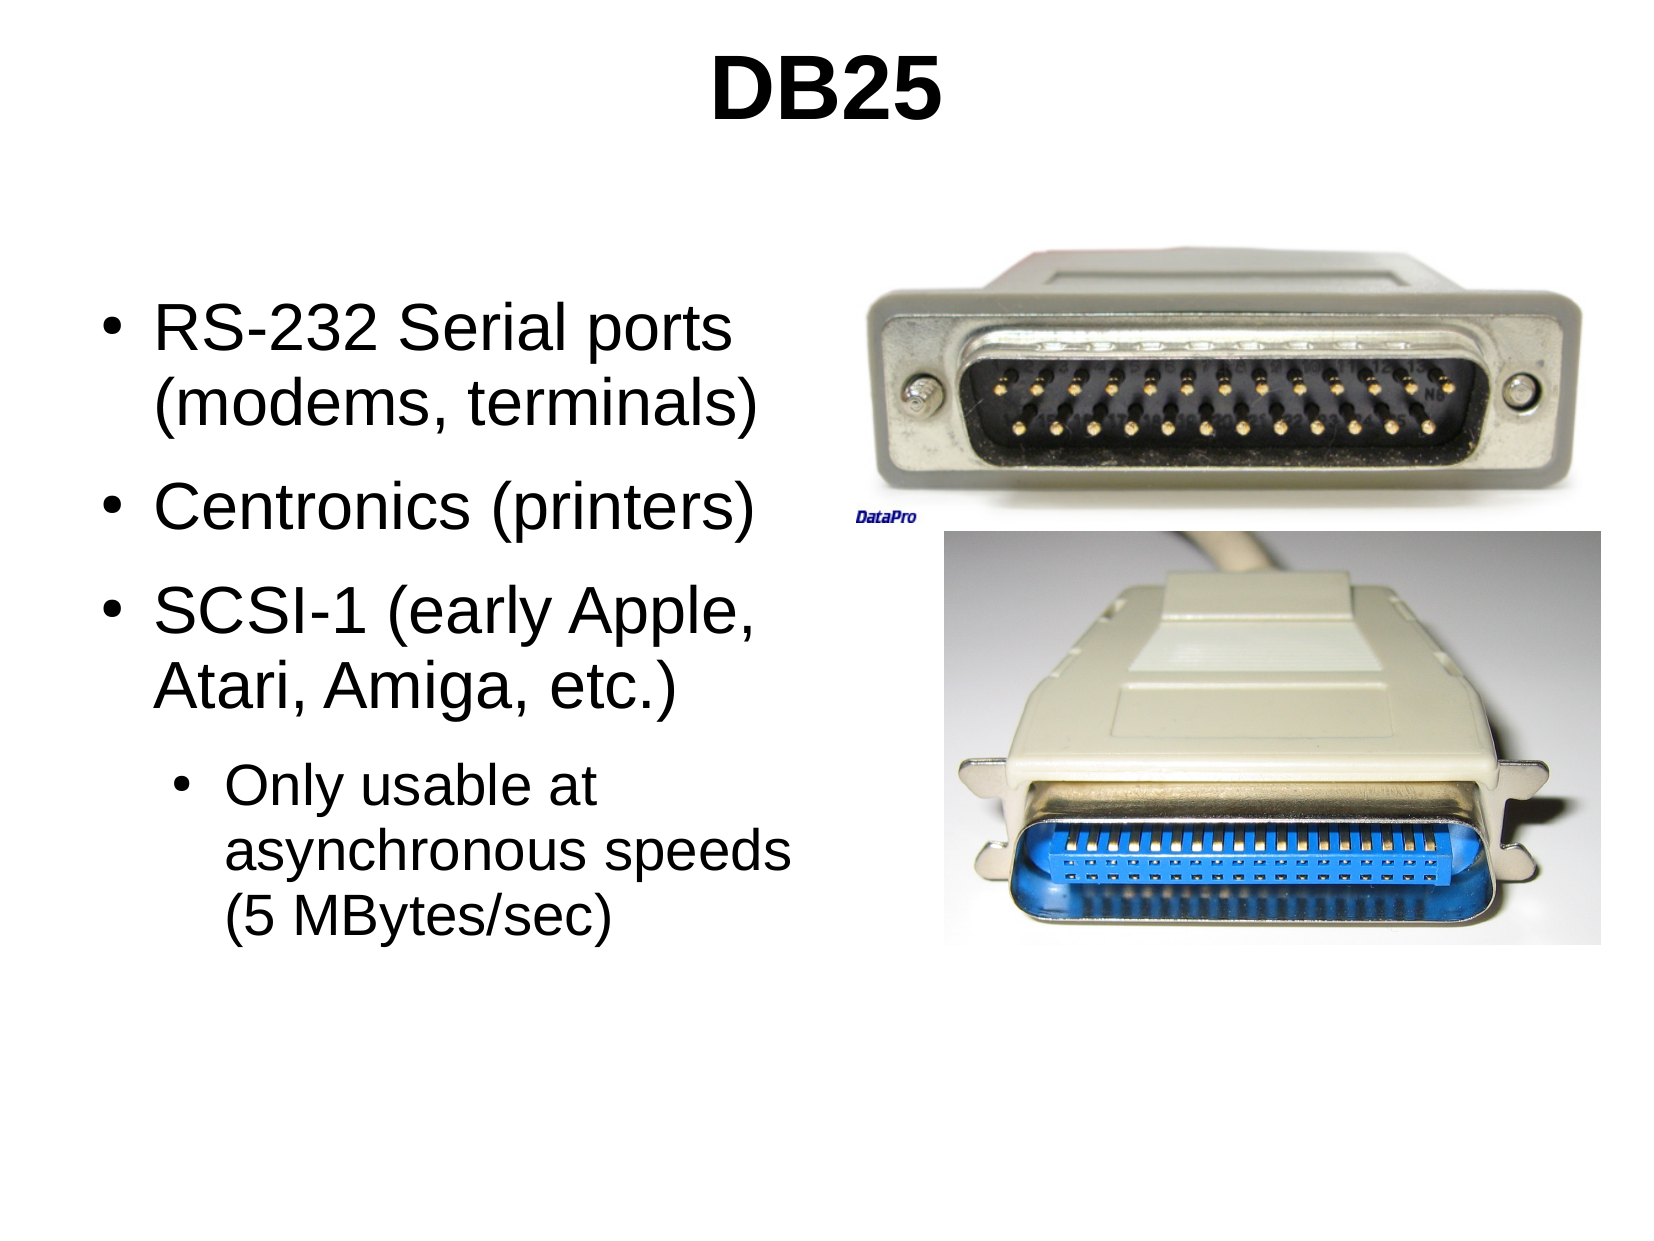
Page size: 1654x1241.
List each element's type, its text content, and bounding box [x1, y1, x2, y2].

picture [944, 531, 1601, 945]
title DB25 [82, 36, 1571, 139]
picture [856, 237, 1595, 523]
list RS-232 Serial ports (modems, terminals) Centronics (printers) SCSI-1 (early Apple, Atari, Amiga, etc.) Only usable at asynchronous speeds (5 MBytes/sec) [82, 290, 809, 1094]
